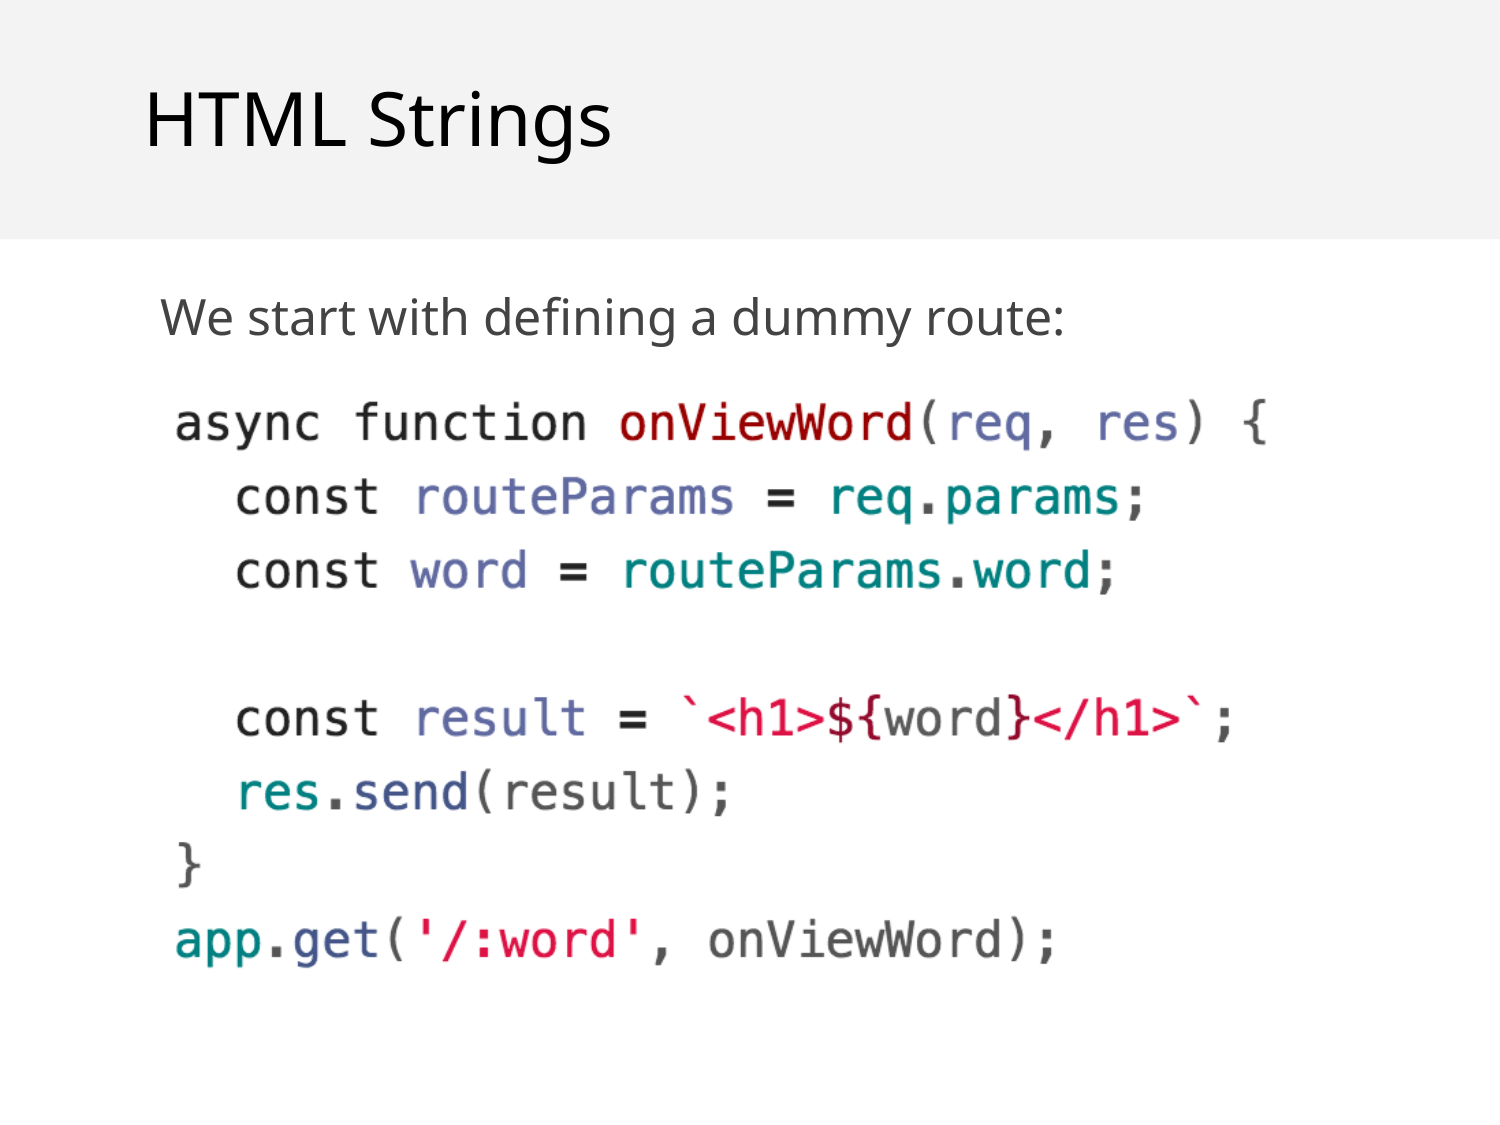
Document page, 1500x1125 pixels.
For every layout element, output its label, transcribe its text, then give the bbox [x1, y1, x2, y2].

picture [145, 380, 1285, 1002]
list We start with defining a dummy route: [145, 260, 1372, 455]
title HTML Strings [128, 56, 1372, 183]
